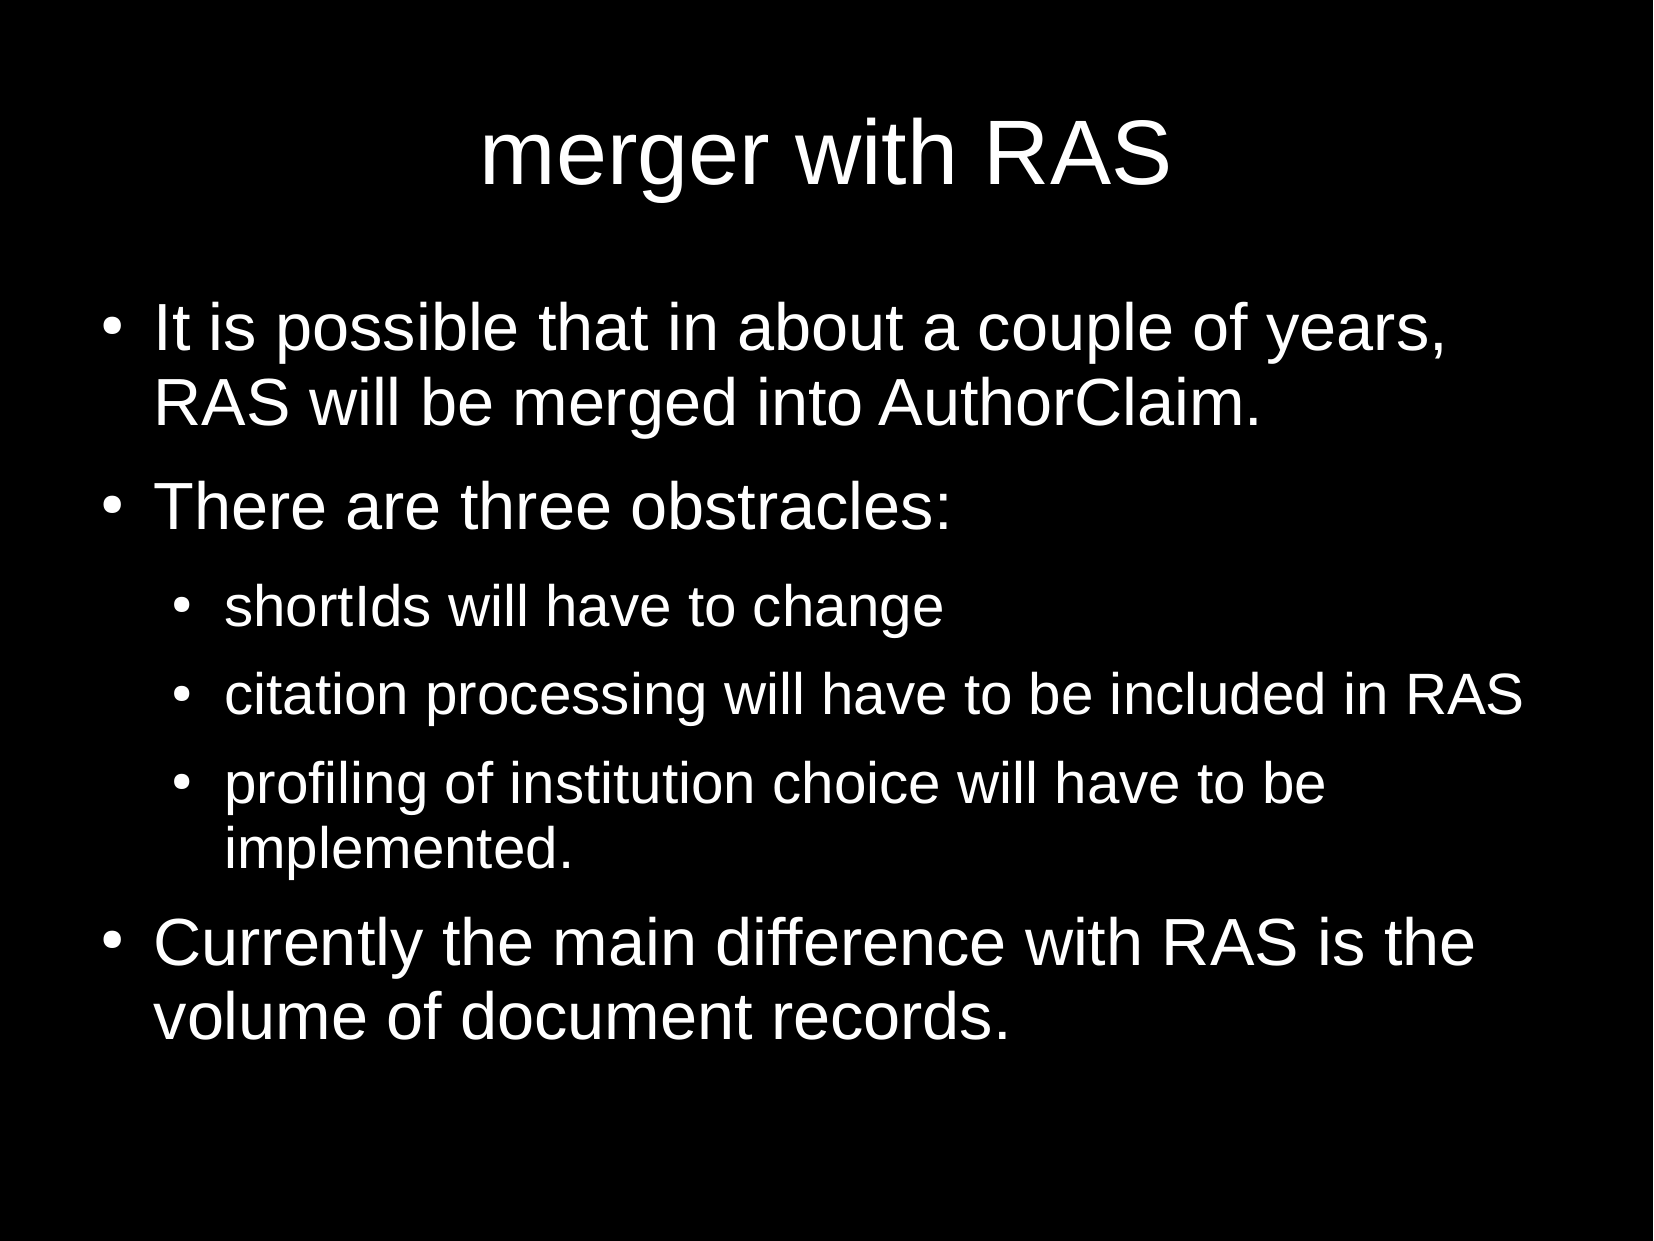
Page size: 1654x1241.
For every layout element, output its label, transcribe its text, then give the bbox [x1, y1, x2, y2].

list It is possible that in about a couple of years, RAS will be merged into AuthorClaim. There are three obstracles: shortIds will have to change citation processing will have to be included in RAS profiling of institution choice will have to be implemented. Currently the main difference with RAS is the volume of document records. [82, 290, 1571, 1109]
title merger with RAS [82, 56, 1571, 250]
